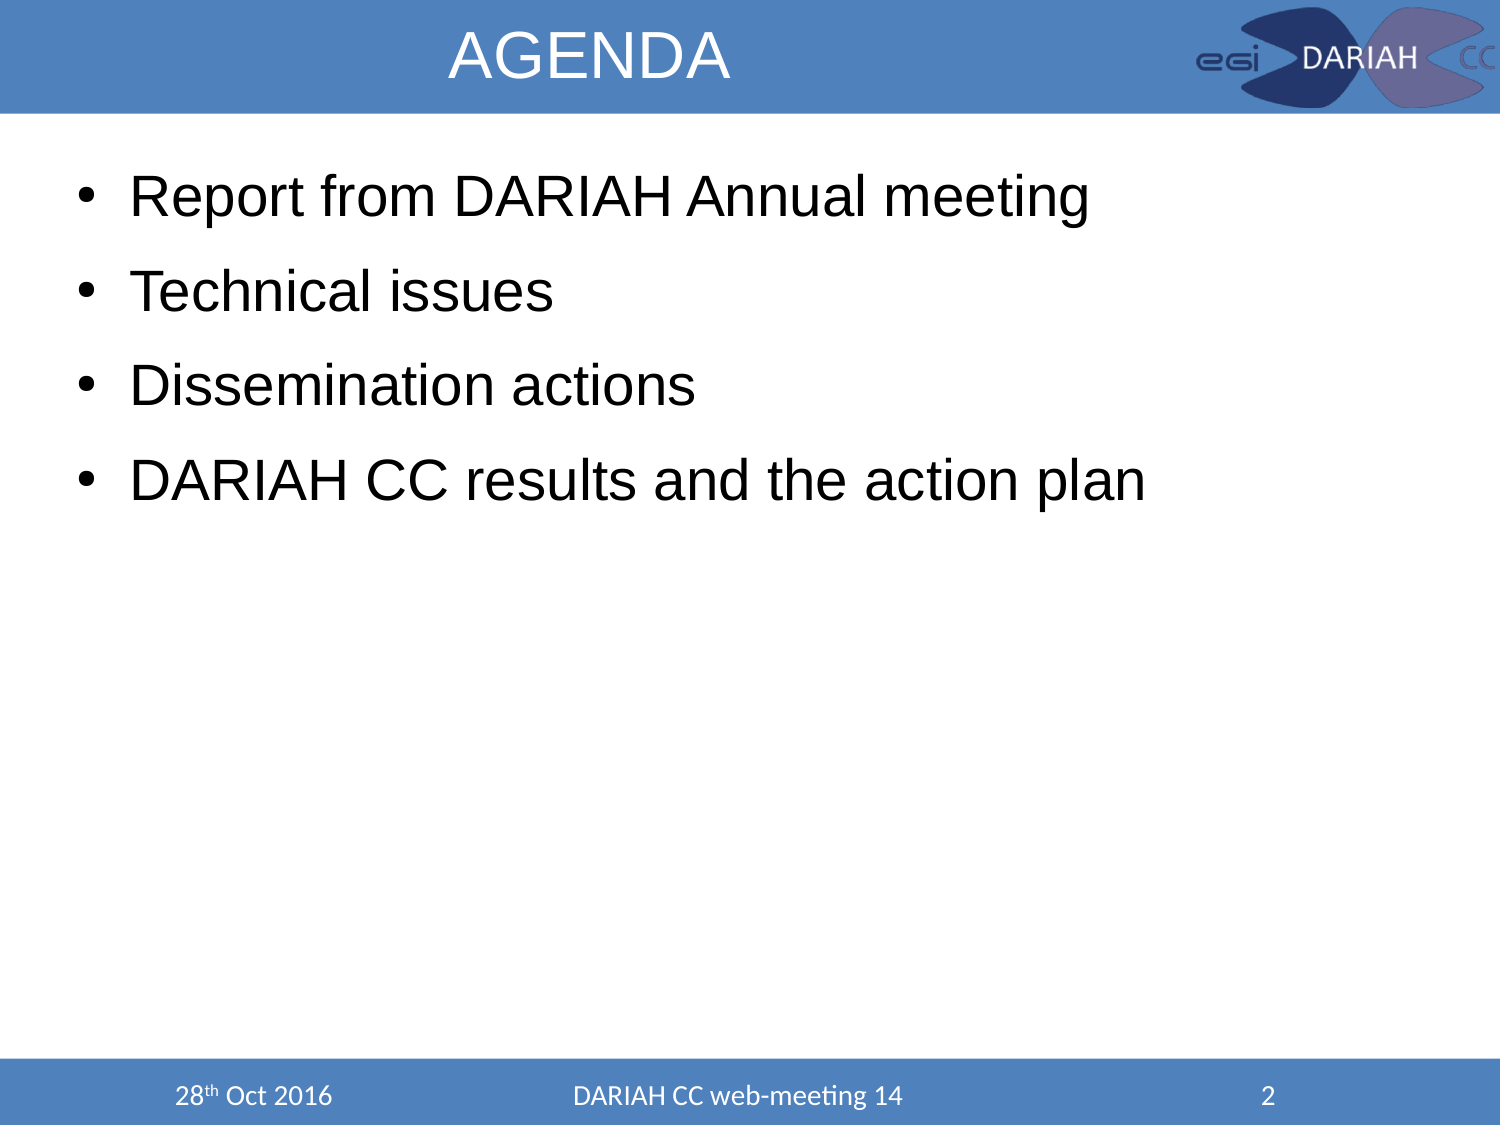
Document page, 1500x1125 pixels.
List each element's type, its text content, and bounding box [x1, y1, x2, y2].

picture [1196, 7, 1495, 108]
title AGENDA [0, 0, 1182, 114]
list Report from DARIAH Annual meeting Technical issues Dissemination actions DARIAH CC results and the action plan [58, 164, 1458, 1023]
